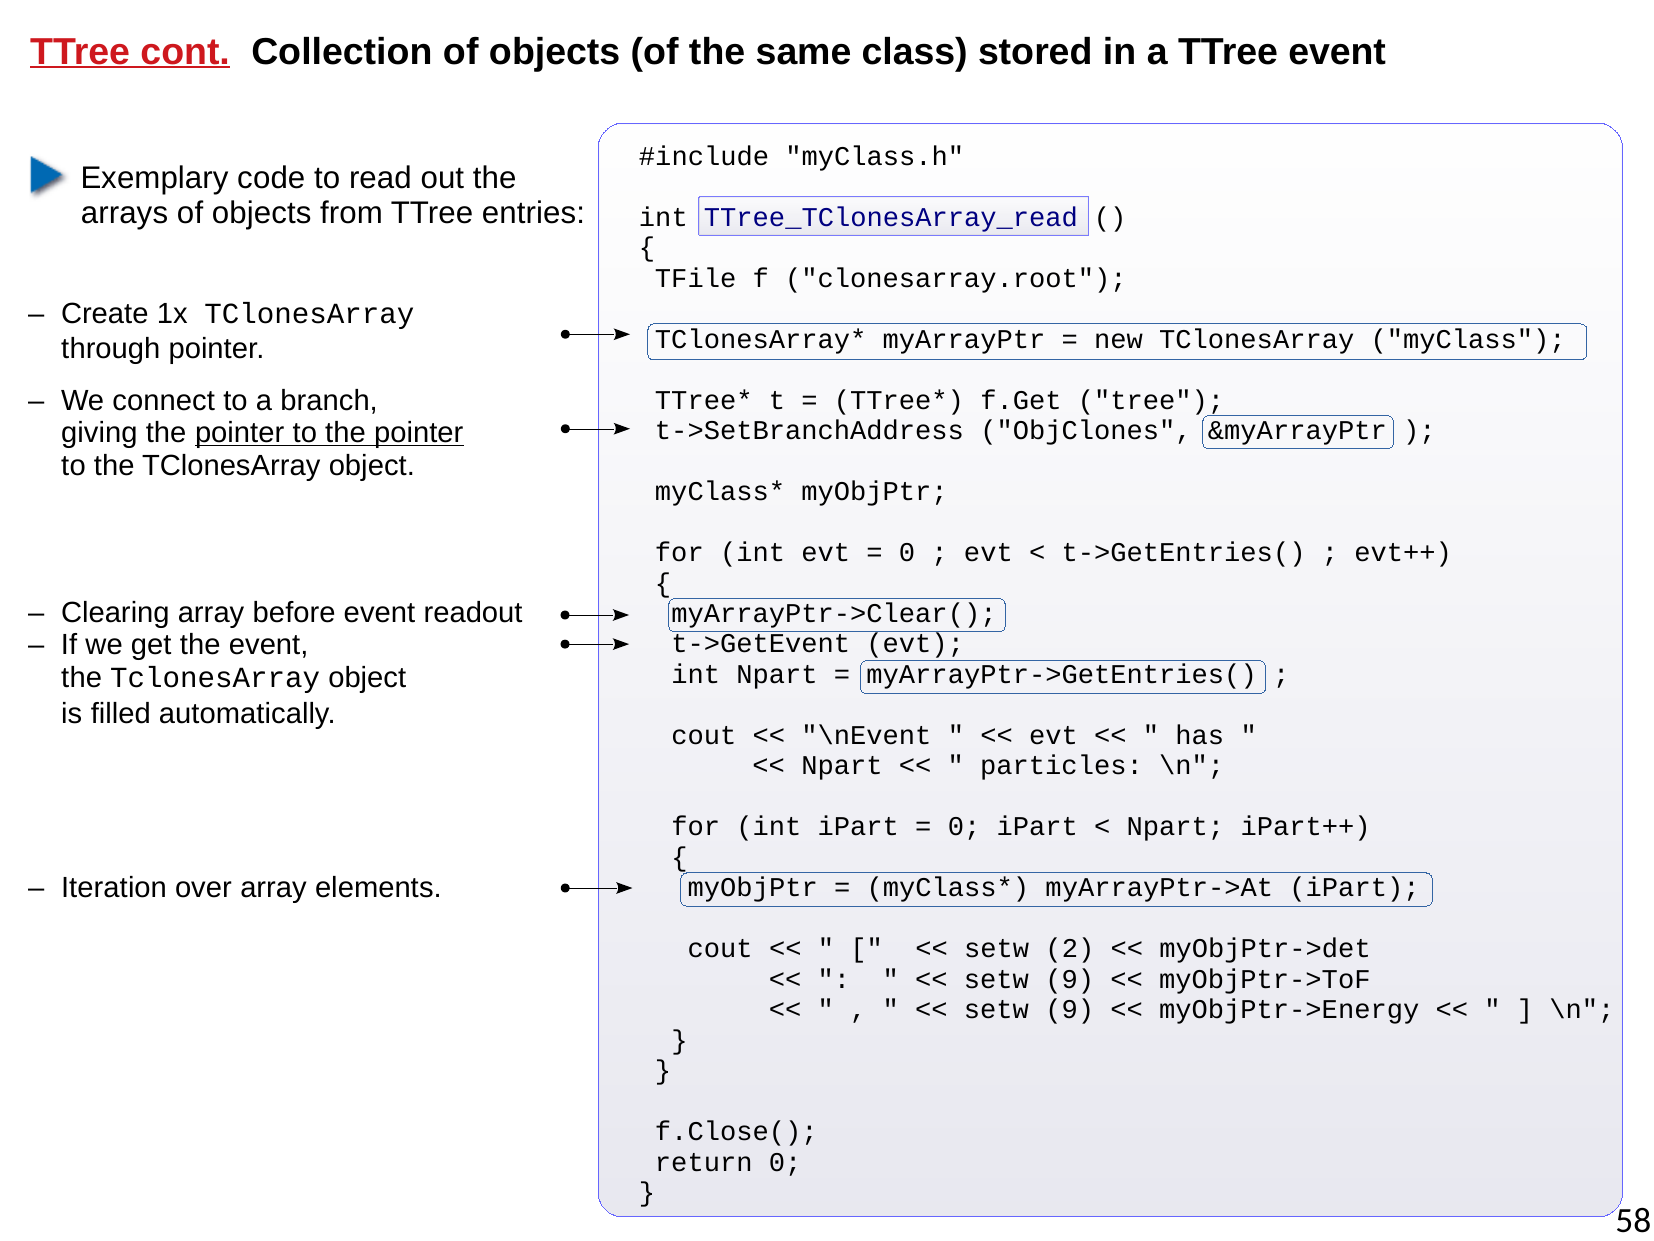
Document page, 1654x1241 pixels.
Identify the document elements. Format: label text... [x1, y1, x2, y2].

text_box #include "myClass.h" int TTree_TClonesArray_read () { TFile f ("clonesarray.root"); TClonesArray* myArrayPtr = new TClonesArray ("myClass"); TTree* t = (TTree*) f.Get ("tree"); t->SetBranchAddress ("ObjClones", &myArrayPtr ); myClass* myObjPtr; for (int evt = 0 ; evt < t->GetEntries() ; evt++) { myArrayPtr->Clear(); t->GetEvent (evt); int Npart = myArrayPtr->GetEntries() ; cout << "\nEvent " << evt << " has " << Npart << " particles: \n"; for (int iPart = 0; iPart < Npart; iPart++) { myObjPtr = (myClass*) myArrayPtr->At (iPart); cout << " [" << setw (2) << myObjPtr->det << ": " << setw (9) << myObjPtr->ToF << " , " << setw (9) << myObjPtr->Energy << " ] \n"; } } f.Close(); return 0; } [624, 135, 1654, 1217]
text_box [598, 912, 624, 1217]
text_box [598, 123, 1619, 152]
text_box TTree cont. Collection of objects (of the same class) stored in a TTree event [15, 22, 1561, 152]
text_box Exemplary code to read out the arrays of objects from TTree entries: – Create 1x TClonesArray through pointer. – We connect to a branch, giving the pointer to the pointer to the TClonesArray object. – Clearing array before event readout – If we get the event, the TclonesArray object is filled automatically. – Iteration over array elements. [13, 152, 624, 912]
